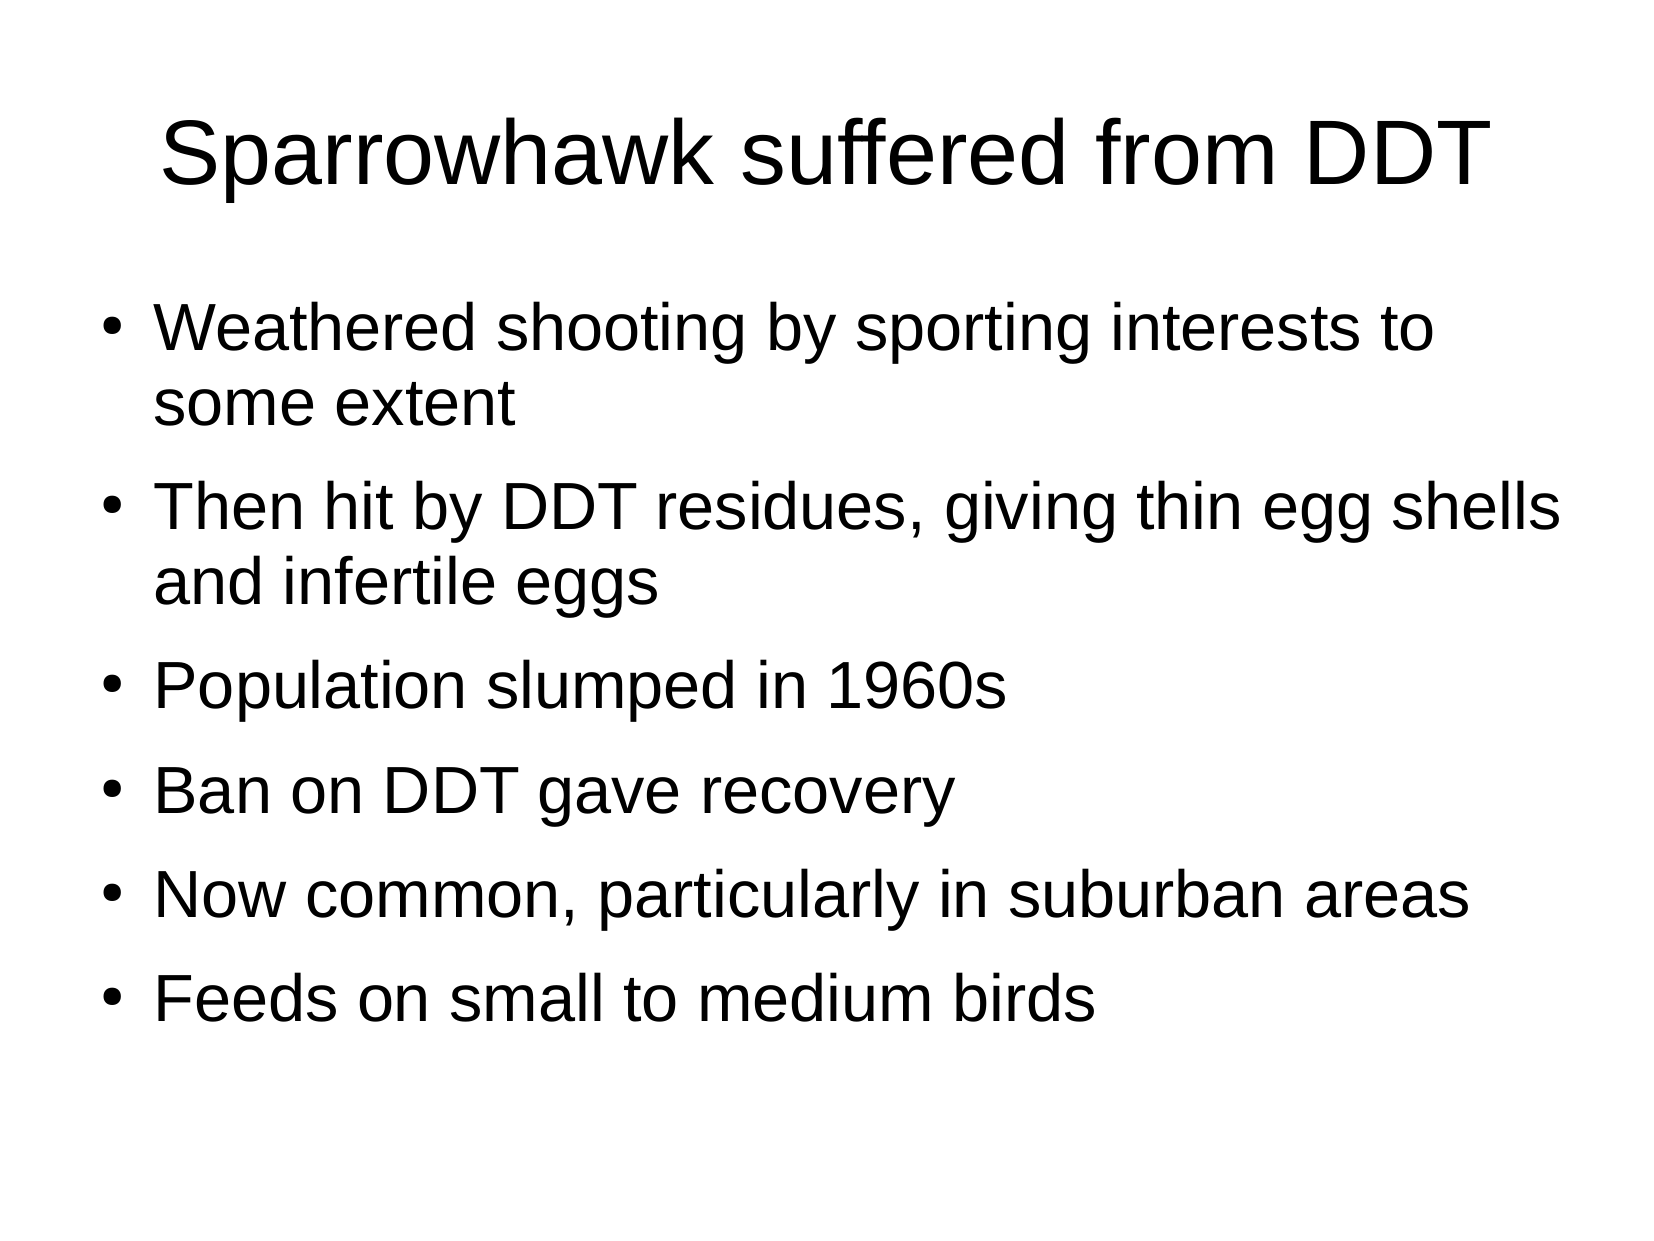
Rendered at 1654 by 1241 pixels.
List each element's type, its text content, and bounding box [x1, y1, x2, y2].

title Sparrowhawk suffered from DDT [82, 49, 1571, 257]
list Weathered shooting by sporting interests to some extent Then hit by DDT residues, giving thin egg shells and infertile eggs Population slumped in 1960s Ban on DDT gave recovery Now common, particularly in suburban areas Feeds on small to medium birds [82, 290, 1571, 1094]
